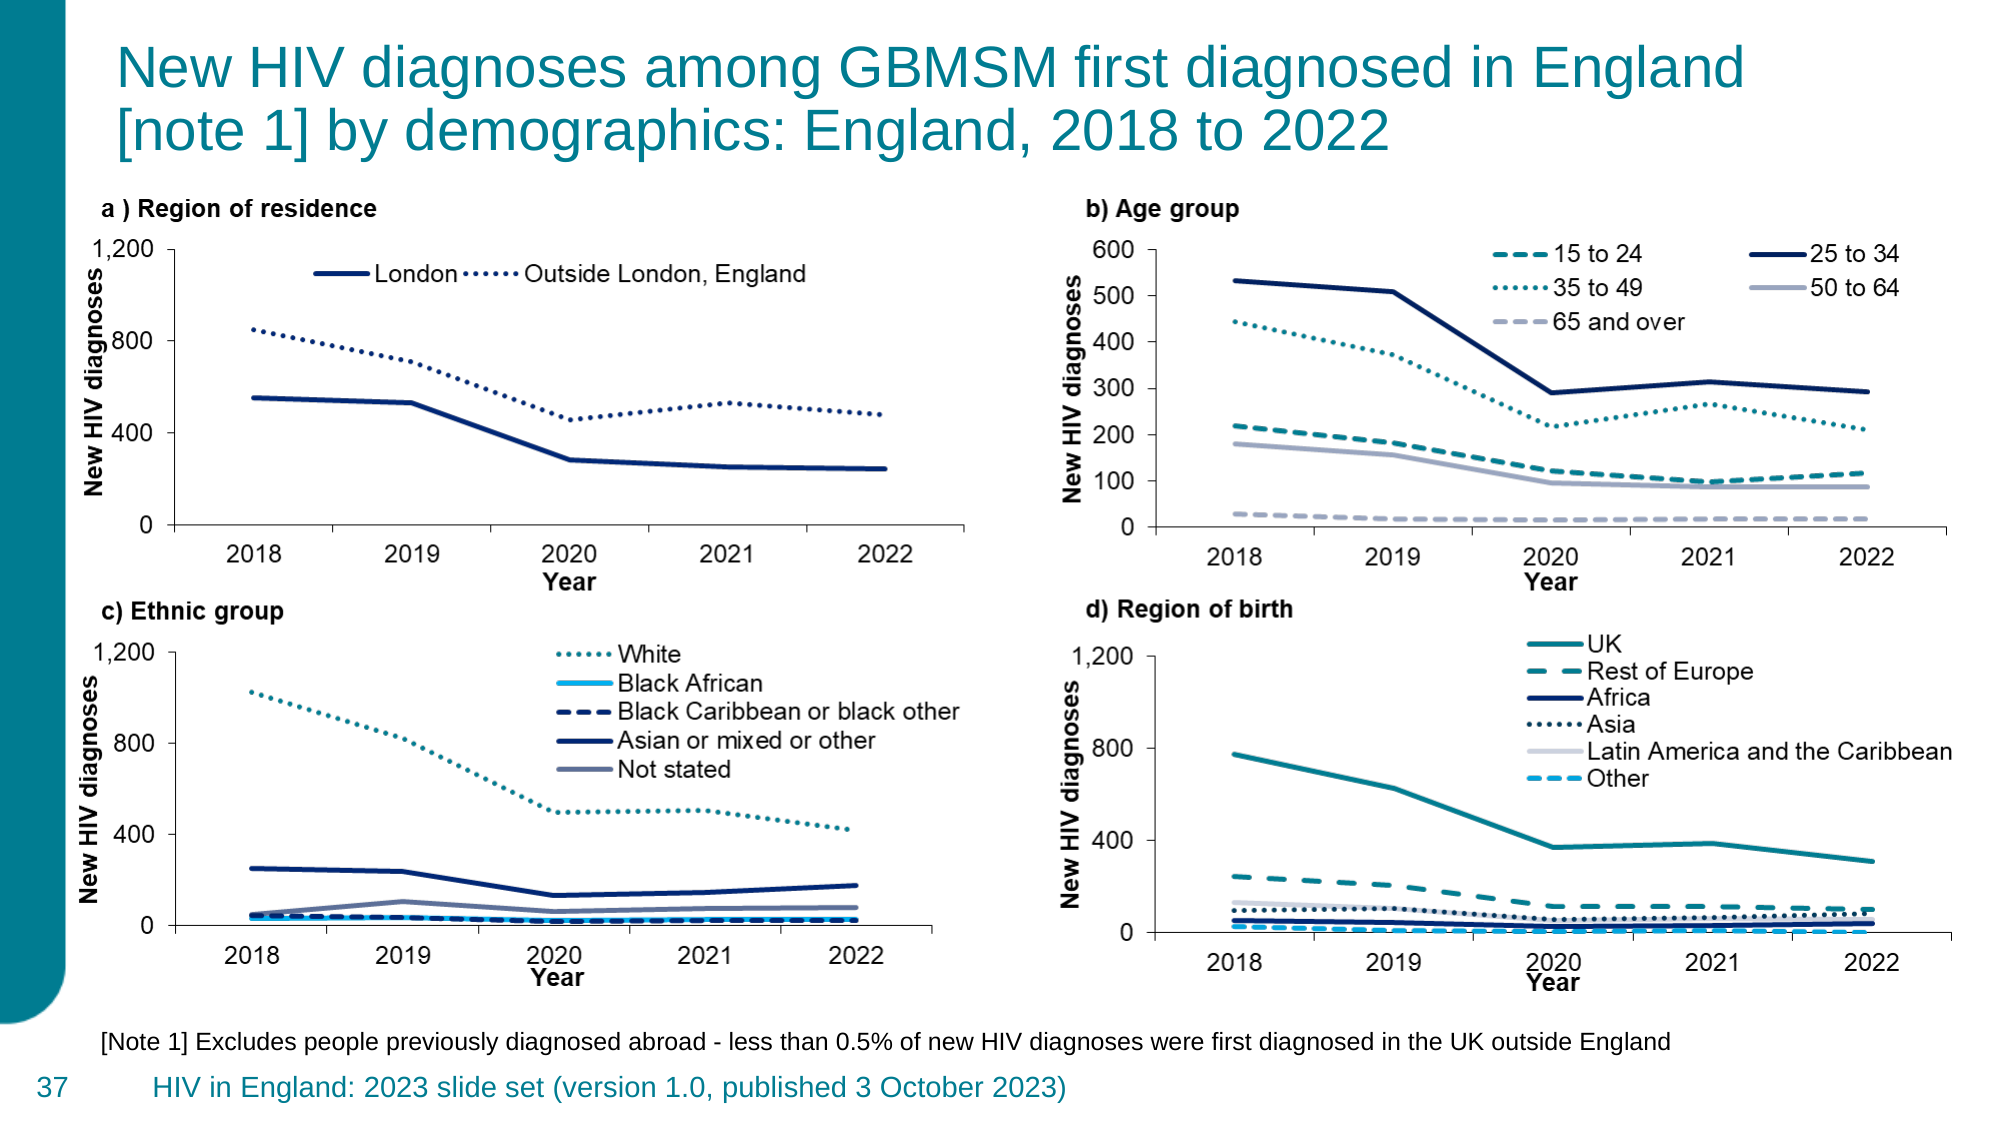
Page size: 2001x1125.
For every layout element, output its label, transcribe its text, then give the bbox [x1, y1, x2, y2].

picture [70, 184, 1975, 999]
text_box [Note 1] Excludes people previously diagnosed abroad - less than 0.5% of new HIV diagnoses were first diagnosed in the UK outside England [85, 1018, 1820, 1094]
text_box [21, 1056, 120, 1117]
title New HIV diagnoses among GBMSM first diagnosed in England [note 1] by demographics: England, 2018 to 2022 [101, 29, 1926, 184]
text_box HIV in England: 2023 slide set (version 1.0, published 3 October 2023) [137, 1056, 1780, 1116]
